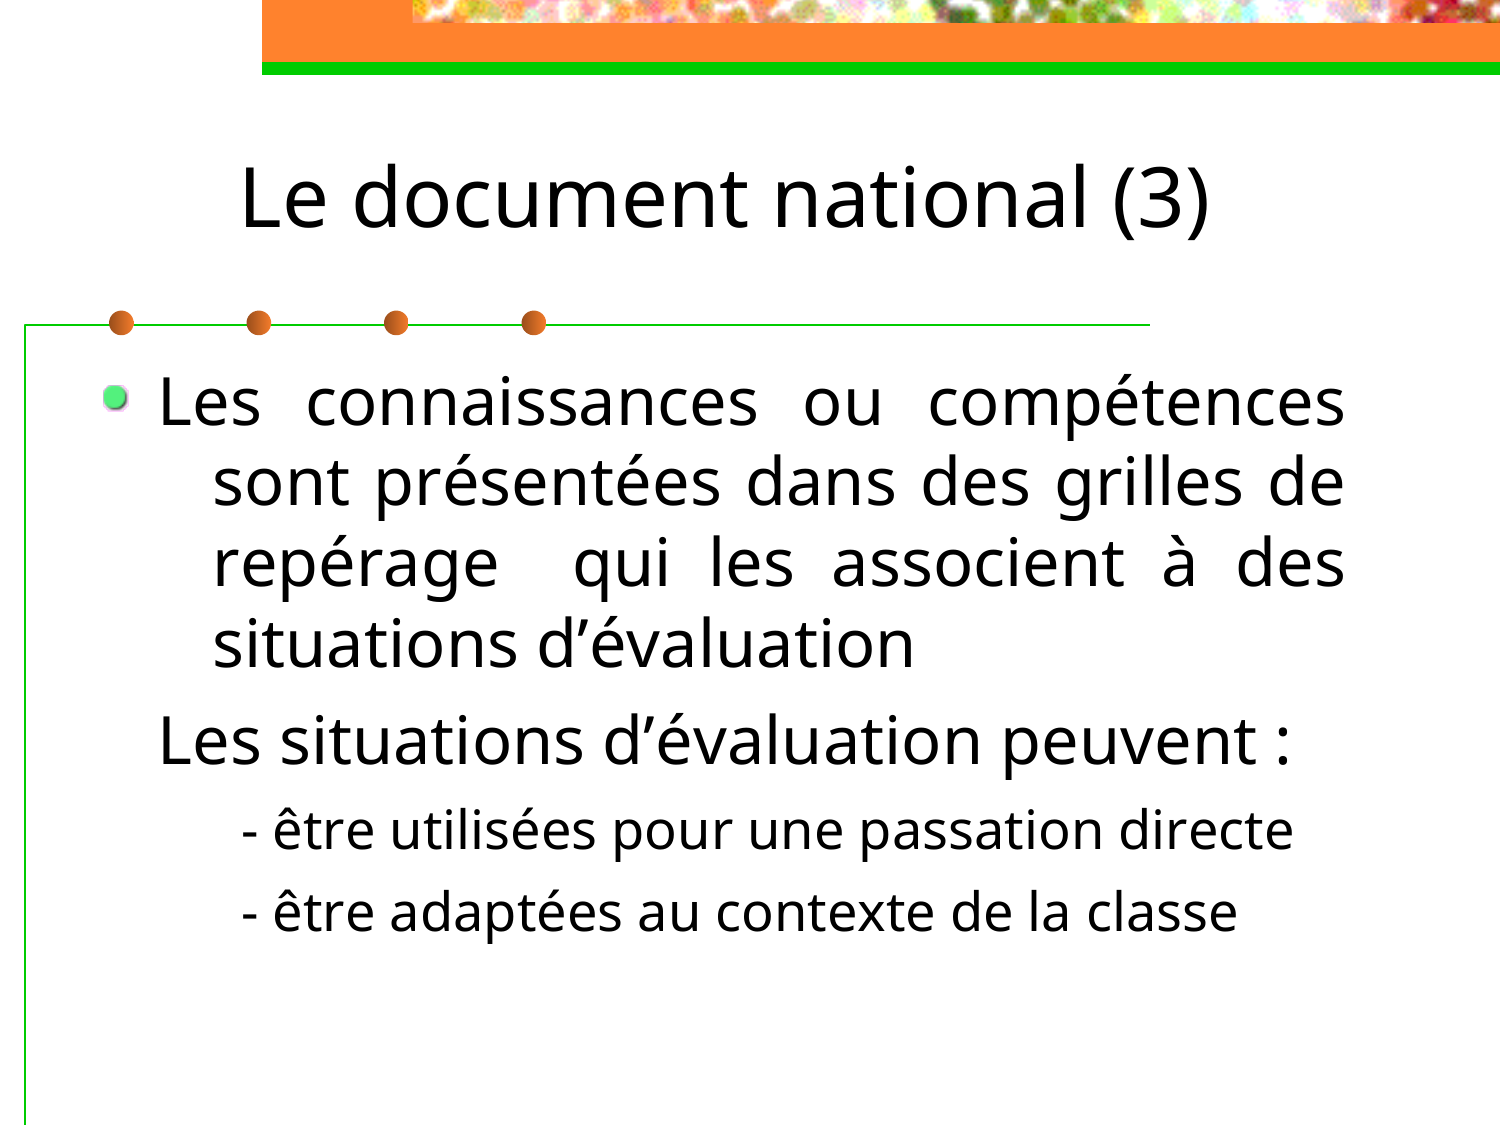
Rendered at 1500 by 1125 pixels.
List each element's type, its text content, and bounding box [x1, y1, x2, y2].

picture [412, 0, 1500, 23]
list Les connaissances ou compétences sont présentées dans des grilles de repérage qui les associent à des situations d’évaluation Les situations d’évaluation peuvent : - être utilisées pour une passation directe - être adaptées au contexte de la classe [87, 350, 1363, 976]
title Le document national (3) [87, 99, 1363, 288]
